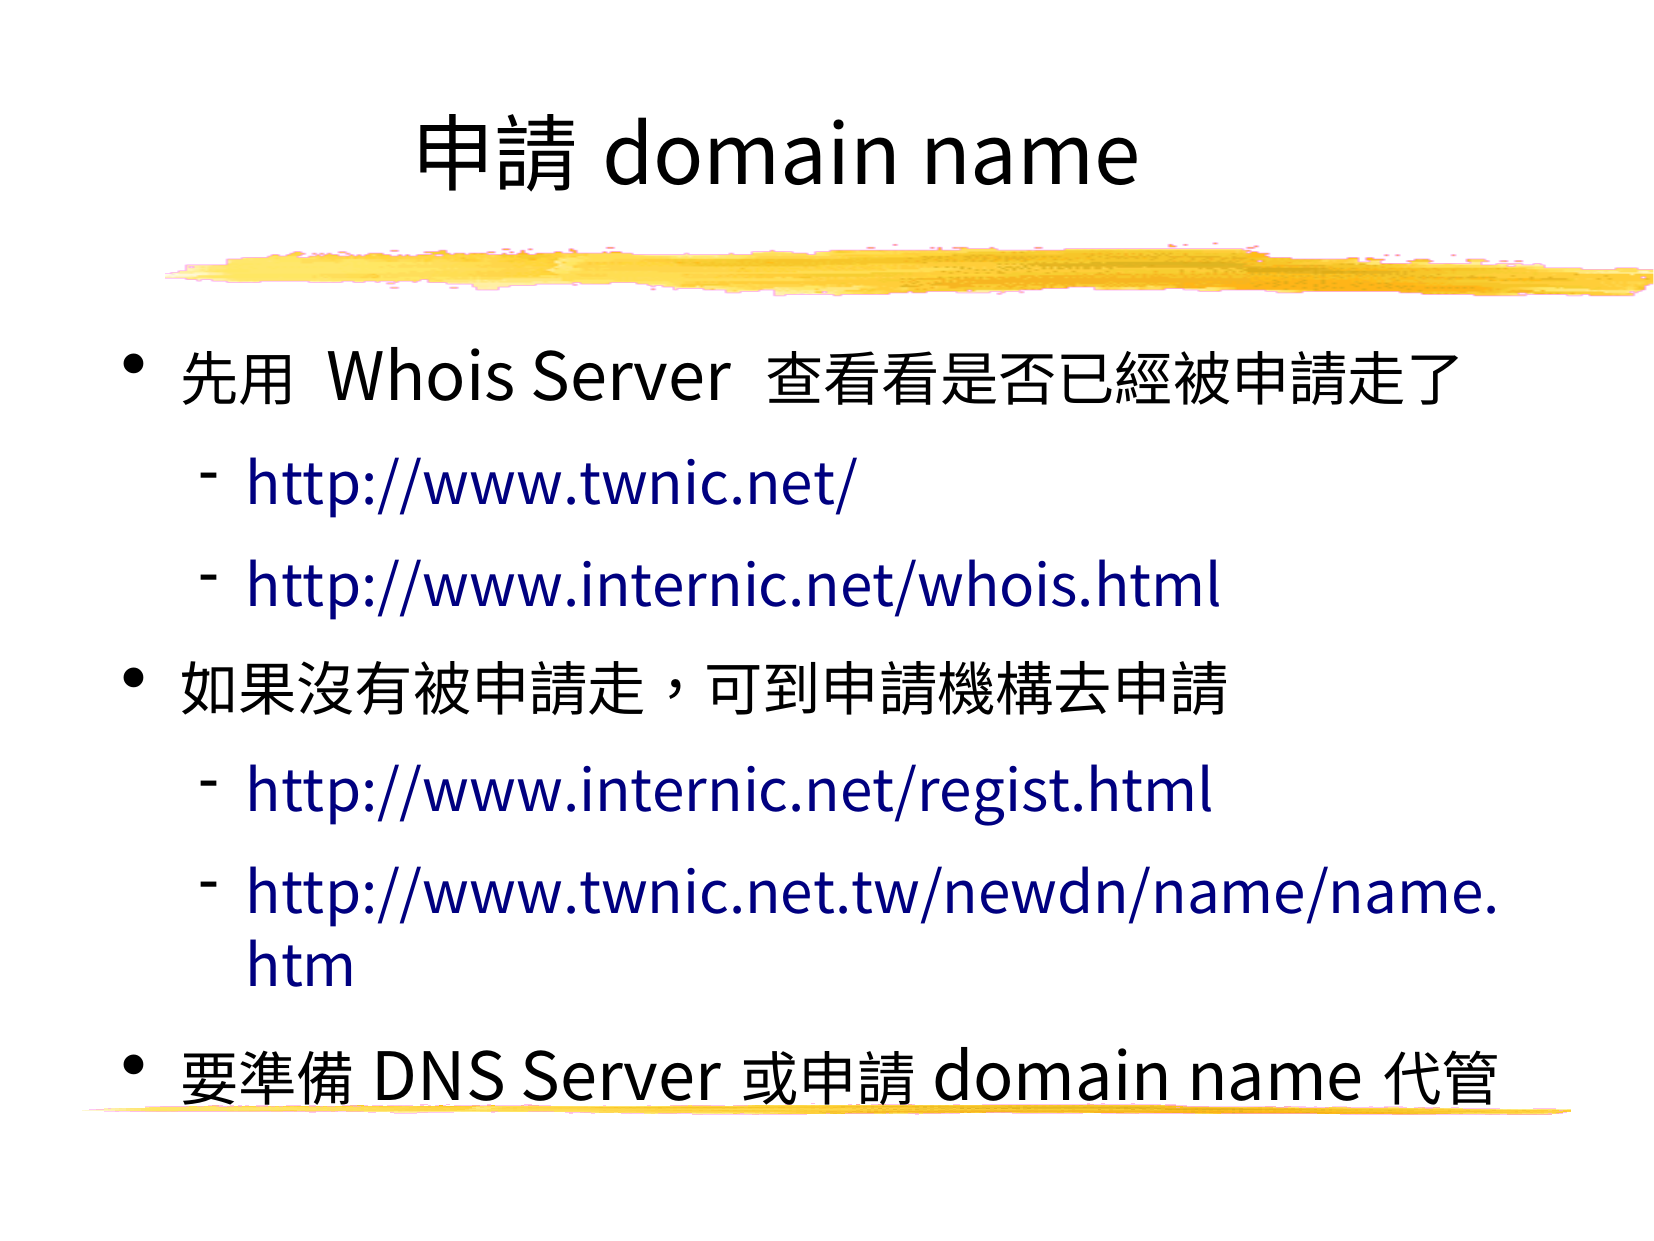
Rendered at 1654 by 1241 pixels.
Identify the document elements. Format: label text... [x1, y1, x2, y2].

picture [165, 237, 1654, 308]
list 先用 Whois Server 查看看是否已經被申請走了 http://www.twnic.net/ http://www.internic.net/whois.html 如果沒有被申請走，可到申請機構去申請 http://www.internic.net/regist.html http://www.twnic.net.tw/newdn/name/name.htm 要準備DNS Server或申請domain name代管 [124, 316, 1530, 1062]
title 申請domain name [73, 41, 1479, 249]
picture [82, 1102, 1571, 1117]
